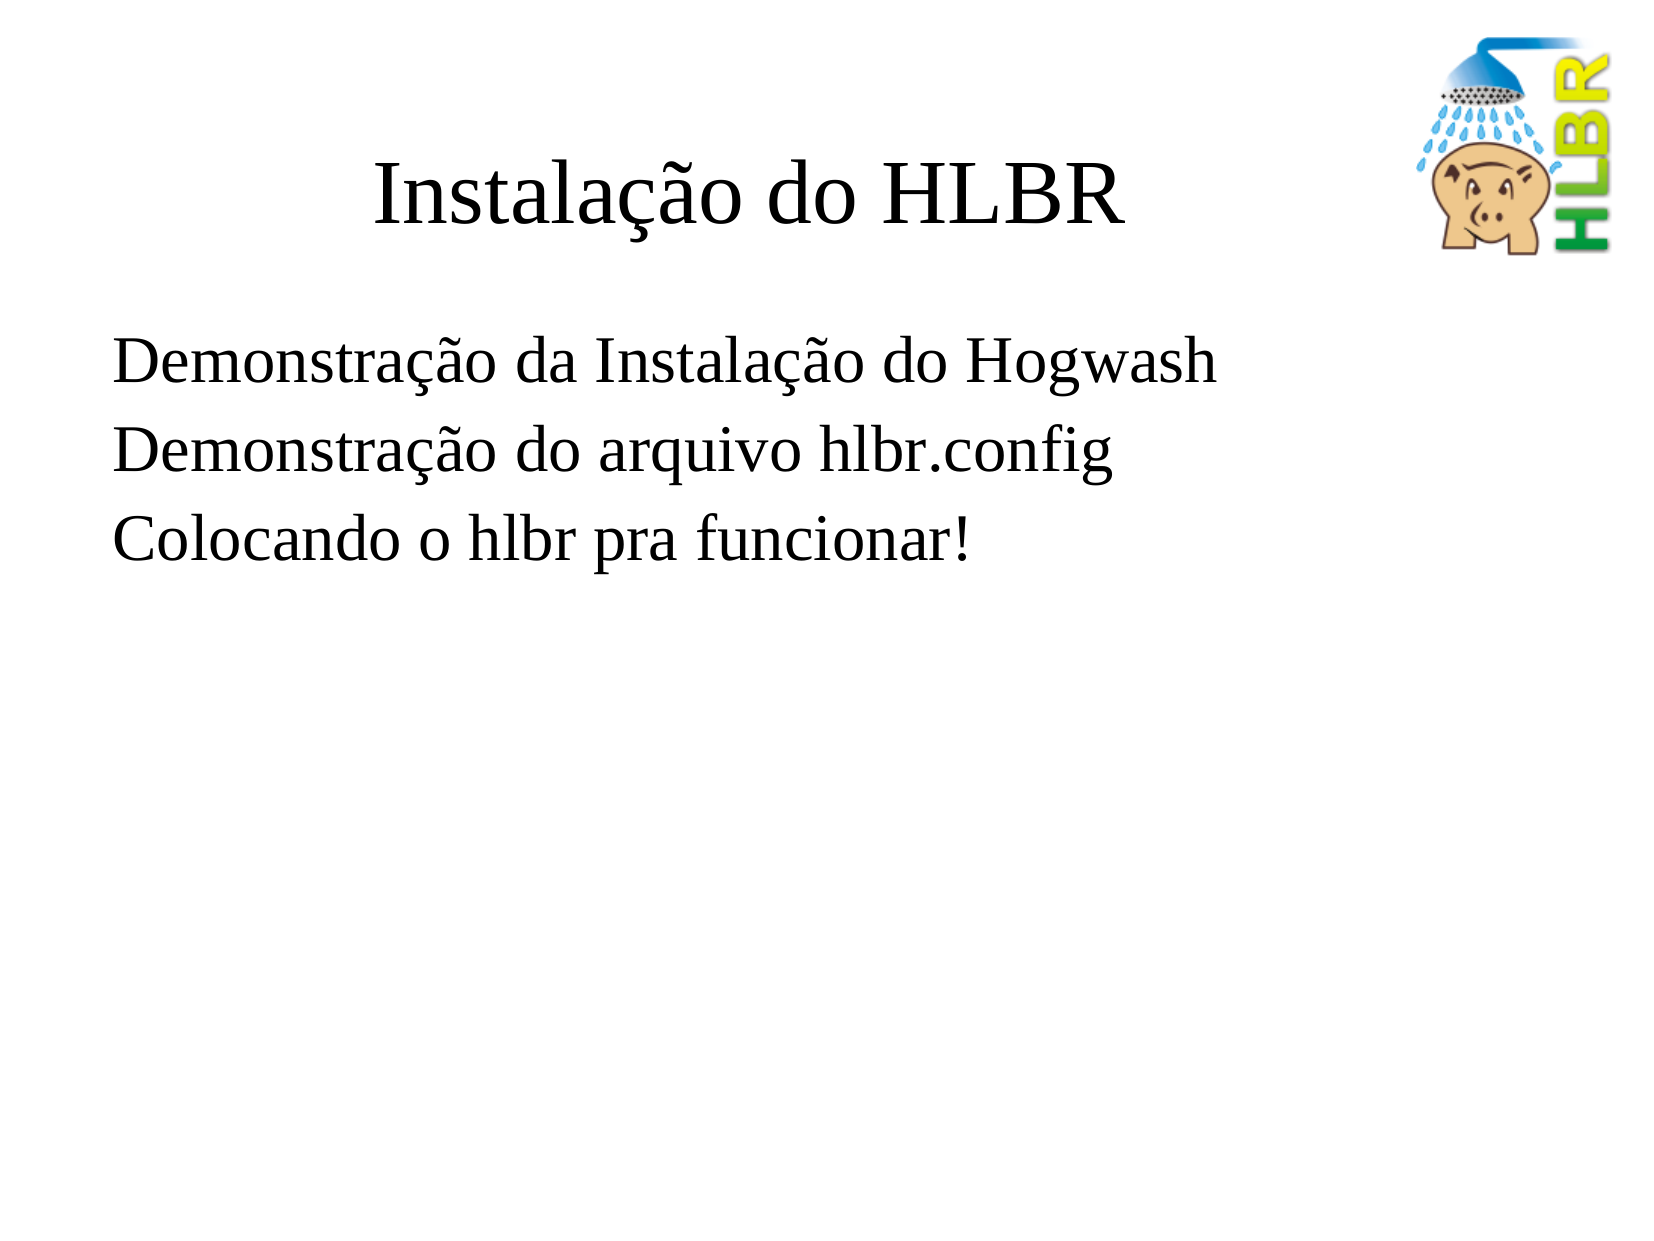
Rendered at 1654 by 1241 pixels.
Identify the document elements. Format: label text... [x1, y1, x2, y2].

list Demonstração da Instalação do Hogwash Demonstração do arquivo hlbr.config Colocando o hlbr pra funcionar! [112, 324, 1388, 1020]
picture [1416, 37, 1612, 260]
title Instalação do HLBR [112, 76, 1388, 312]
